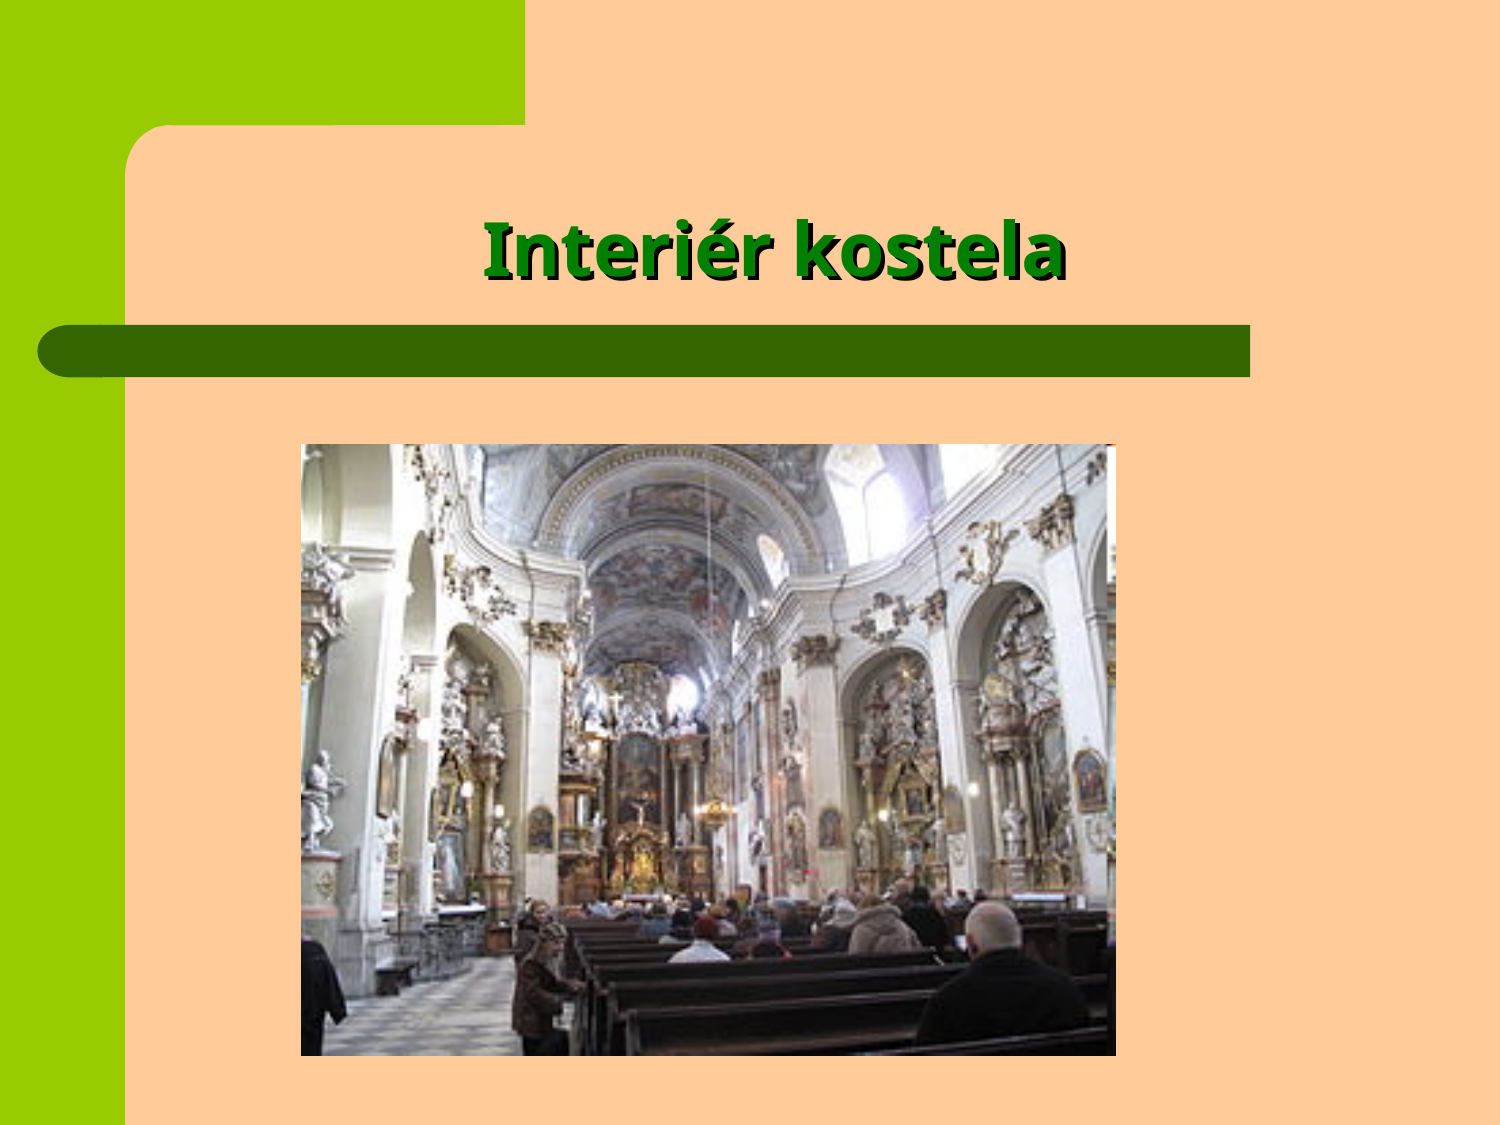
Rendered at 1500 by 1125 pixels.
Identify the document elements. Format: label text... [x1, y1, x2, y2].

title Interiér kostela [136, 136, 1414, 301]
text_box [301, 444, 1116, 1056]
